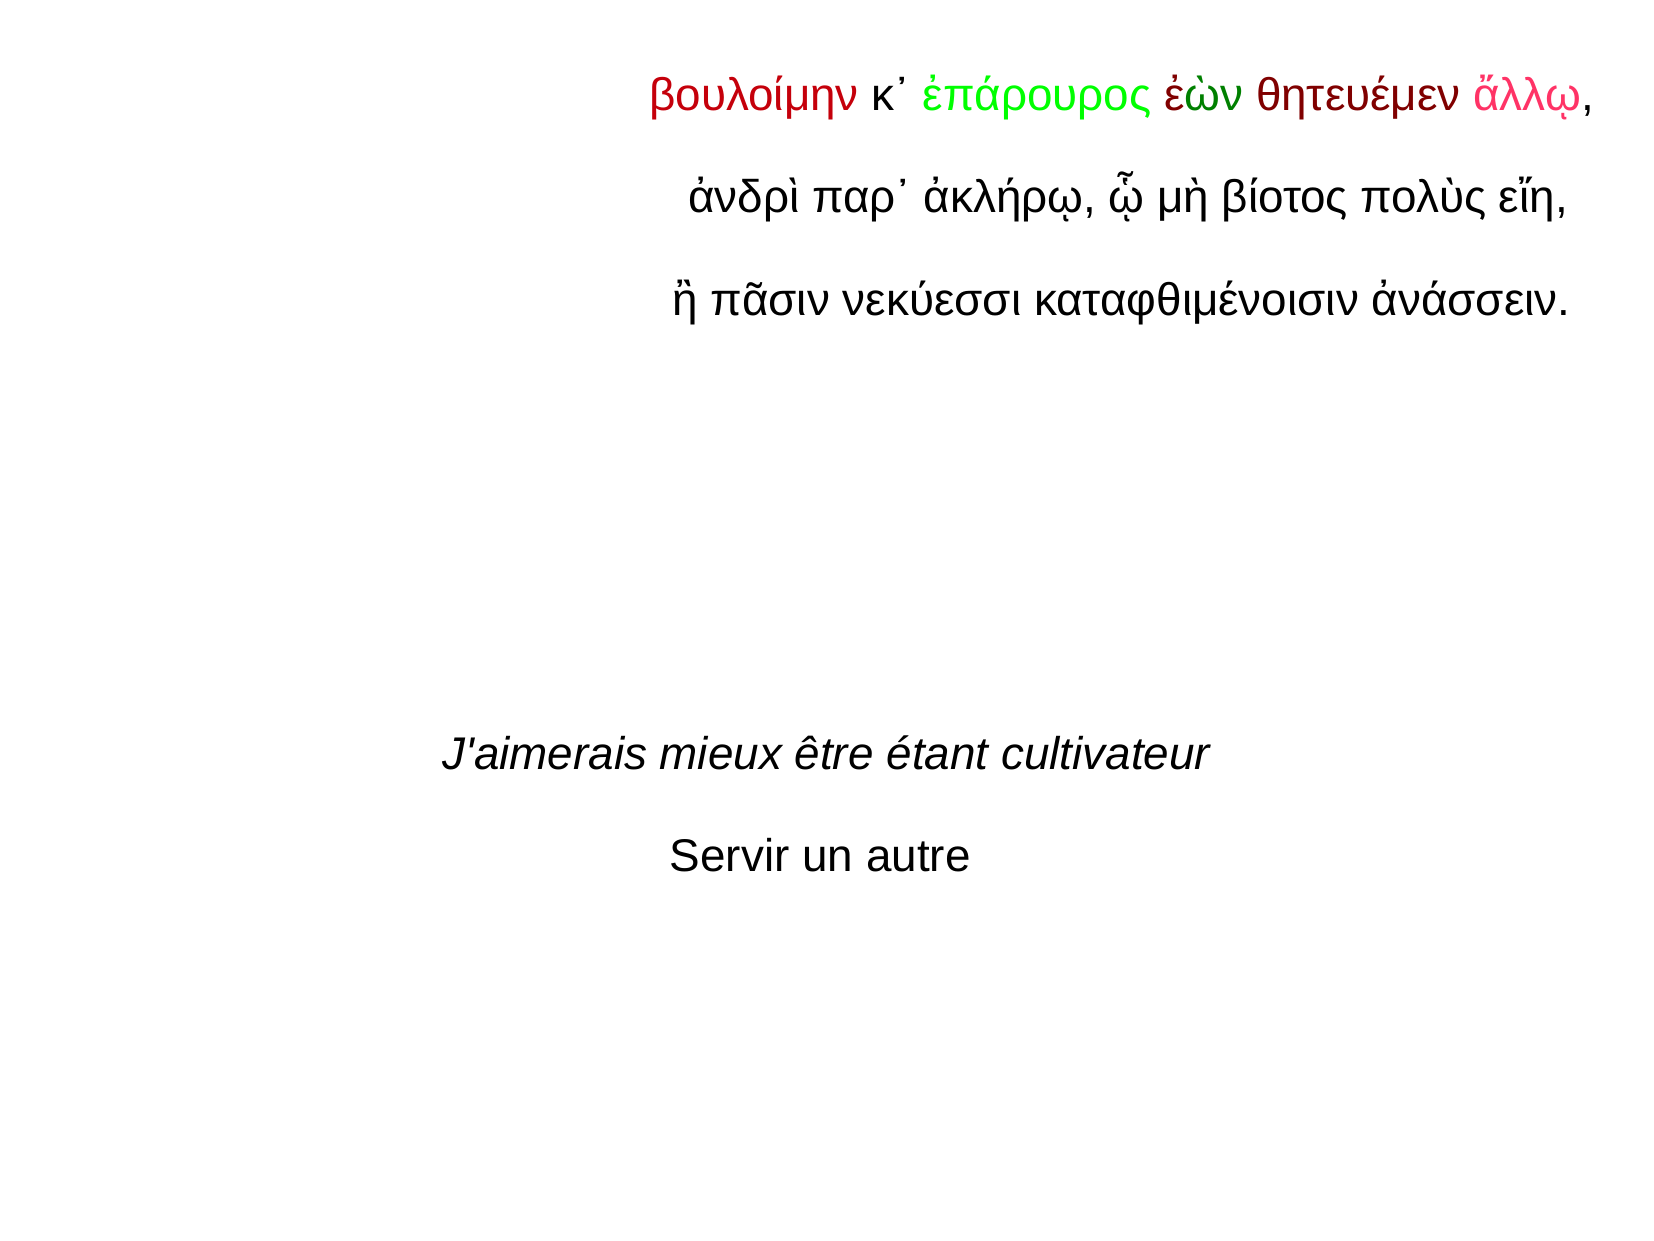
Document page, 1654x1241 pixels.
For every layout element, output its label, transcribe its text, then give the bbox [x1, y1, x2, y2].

text_box βουλοίμην κ᾽ ἐπάρουρος ἐὼν θητευέμεν ἄλλῳ, ἀνδρὶ παρ᾽ ἀκλήρῳ, ᾧ μὴ βίοτος πολὺς εἴη, ἢ πᾶσιν νεκύεσσι καταφθιμένοισιν ἀνάσσειν. [625, 61, 1619, 485]
text_box J'aimerais mieux être étant cultivateur Servir un autre [0, 720, 1654, 993]
